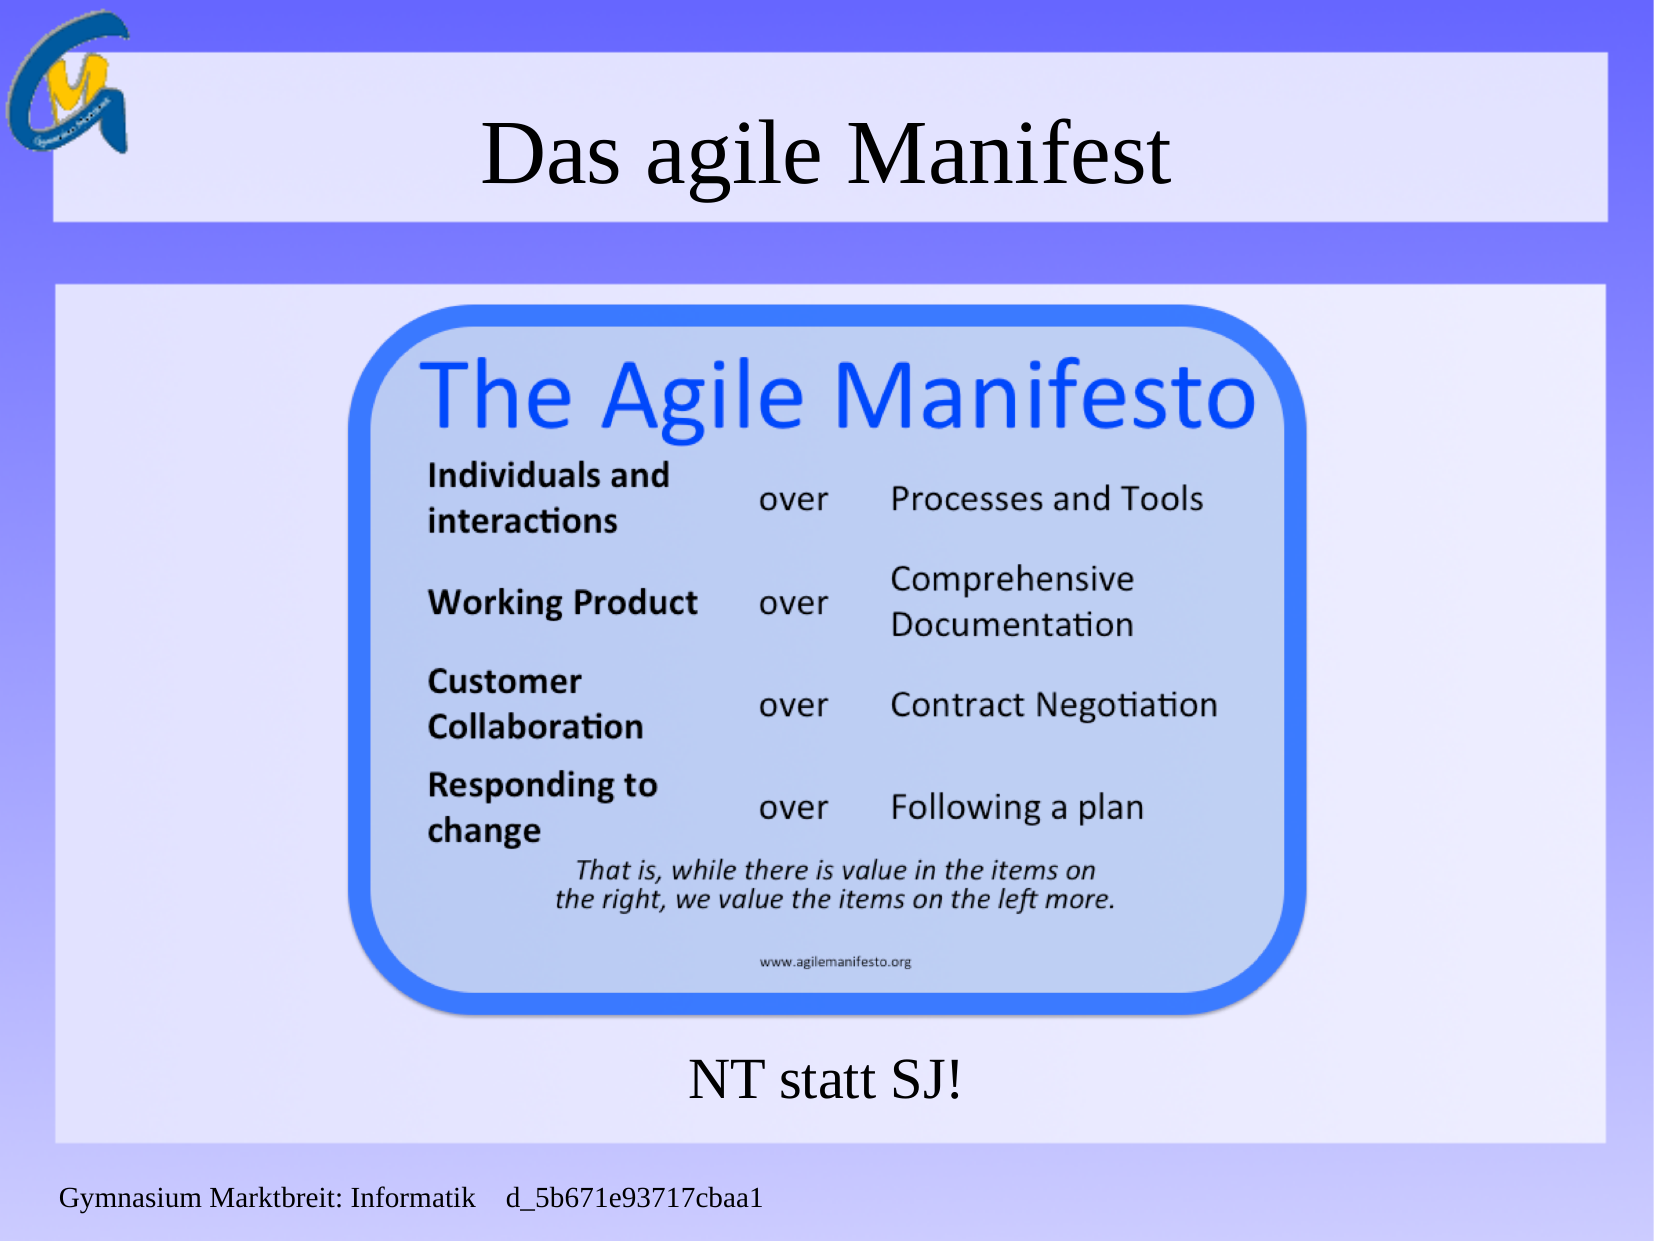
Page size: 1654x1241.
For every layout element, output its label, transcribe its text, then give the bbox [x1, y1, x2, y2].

picture [0, 0, 1654, 1241]
text_box NT statt SJ! [59, 1039, 1595, 1120]
title Das agile Manifest [82, 49, 1571, 257]
